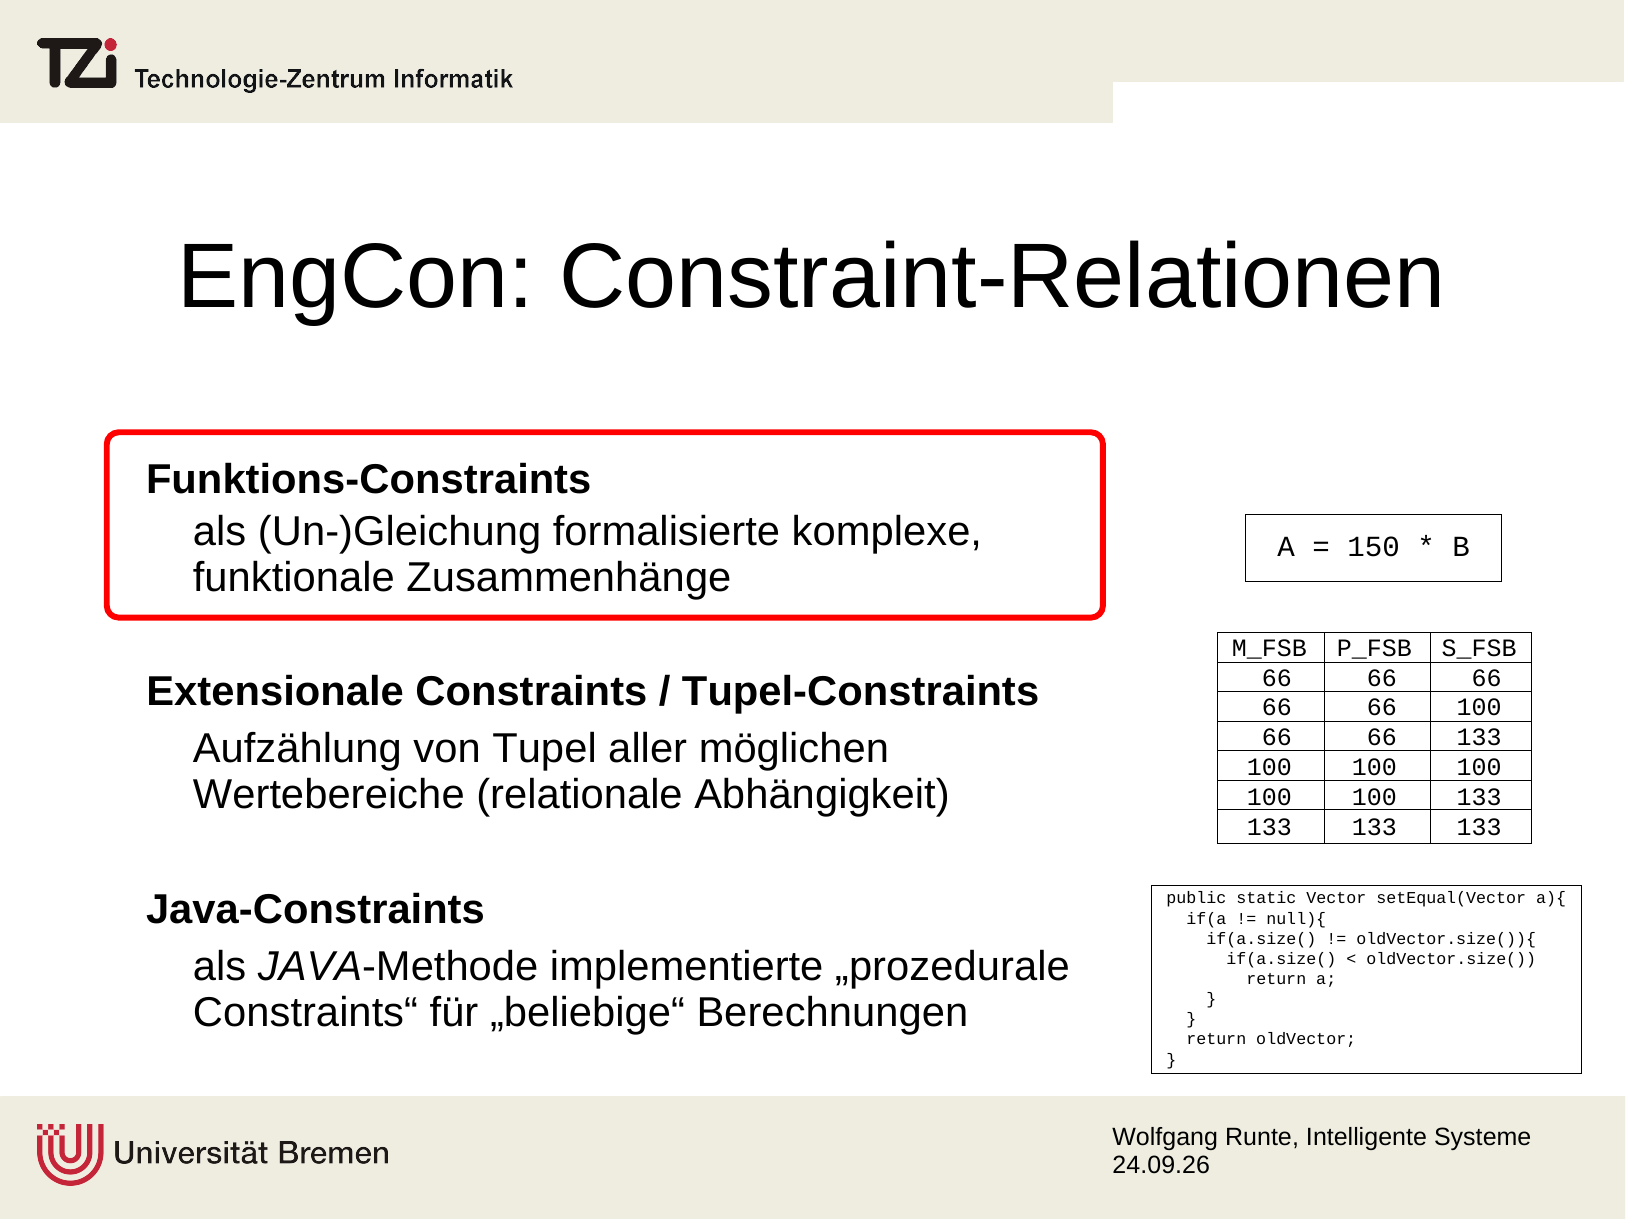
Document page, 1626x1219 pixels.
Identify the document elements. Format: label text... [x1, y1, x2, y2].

text_box M_FSB P_FSB S_FSB 66 66 66 66 66 100 66 66 133 100 100 100 100 100 133 133 133 133 [1325, 663, 1430, 691]
text_box M_FSB P_FSB S_FSB 66 66 66 66 66 100 66 66 133 100 100 100 100 100 133 133 133 133 [1217, 632, 1324, 662]
text_box M_FSB P_FSB S_FSB 66 66 66 66 66 100 66 66 133 100 100 100 100 100 133 133 133 133 [1325, 751, 1430, 780]
text_box M_FSB P_FSB S_FSB 66 66 66 66 66 100 66 66 133 100 100 100 100 100 133 133 133 133 [1217, 810, 1324, 844]
picture [37, 1124, 388, 1186]
text_box M_FSB P_FSB S_FSB 66 66 66 66 66 100 66 66 133 100 100 100 100 100 133 133 133 133 [1217, 663, 1324, 691]
text_box M_FSB P_FSB S_FSB 66 66 66 66 66 100 66 66 133 100 100 100 100 100 133 133 133 133 [1325, 781, 1430, 809]
text_box M_FSB P_FSB S_FSB 66 66 66 66 66 100 66 66 133 100 100 100 100 100 133 133 133 133 [1325, 692, 1430, 721]
text_box M_FSB P_FSB S_FSB 66 66 66 66 66 100 66 66 133 100 100 100 100 100 133 133 133 133 [1325, 810, 1430, 844]
title EngCon: Constraint-Relationen [112, 162, 1513, 393]
text_box M_FSB P_FSB S_FSB 66 66 66 66 66 100 66 66 133 100 100 100 100 100 133 133 133 133 [1431, 663, 1532, 691]
text_box M_FSB P_FSB S_FSB 66 66 66 66 66 100 66 66 133 100 100 100 100 100 133 133 133 133 [1325, 722, 1430, 750]
text_box M_FSB P_FSB S_FSB 66 66 66 66 66 100 66 66 133 100 100 100 100 100 133 133 133 133 [1431, 751, 1532, 780]
text_box M_FSB P_FSB S_FSB 66 66 66 66 66 100 66 66 133 100 100 100 100 100 133 133 133 133 [1217, 692, 1324, 721]
text_box M_FSB P_FSB S_FSB 66 66 66 66 66 100 66 66 133 100 100 100 100 100 133 133 133 133 [1431, 692, 1532, 721]
picture [37, 38, 513, 93]
text_box M_FSB P_FSB S_FSB 66 66 66 66 66 100 66 66 133 100 100 100 100 100 133 133 133 133 [1217, 751, 1324, 780]
text_box M_FSB P_FSB S_FSB 66 66 66 66 66 100 66 66 133 100 100 100 100 100 133 133 133 133 [1325, 632, 1430, 662]
text_box M_FSB P_FSB S_FSB 66 66 66 66 66 100 66 66 133 100 100 100 100 100 133 133 133 133 [1431, 632, 1532, 662]
text_box M_FSB P_FSB S_FSB 66 66 66 66 66 100 66 66 133 100 100 100 100 100 133 133 133 133 [1431, 781, 1532, 809]
text_box A = 150 * B [1245, 514, 1502, 582]
list Funktions-Constraints als (Un-)Gleichung formalisierte komplexe, funktionale Zusammenhänge Extensionale Constraints / Tupel-Constraints Aufzählung von Tupel aller möglichen Wertebereiche (relationale Abhängigkeit) Java-Constraints als JAVA-Methode implementierte „prozedurale Constraints“ für „beliebige“ Berechnungen [71, 400, 1108, 1064]
text_box public static Vector setEqual(Vector a){ if(a != null){ if(a.size() != oldVector.size()){ if(a.size() < oldVector.size()) return a; } } return oldVector; } [1151, 885, 1582, 1074]
text_box M_FSB P_FSB S_FSB 66 66 66 66 66 100 66 66 133 100 100 100 100 100 133 133 133 133 [1431, 810, 1532, 844]
text_box M_FSB P_FSB S_FSB 66 66 66 66 66 100 66 66 133 100 100 100 100 100 133 133 133 133 [1217, 781, 1324, 809]
text_box M_FSB P_FSB S_FSB 66 66 66 66 66 100 66 66 133 100 100 100 100 100 133 133 133 133 [1431, 722, 1532, 750]
text_box M_FSB P_FSB S_FSB 66 66 66 66 66 100 66 66 133 100 100 100 100 100 133 133 133 133 [1217, 722, 1324, 750]
